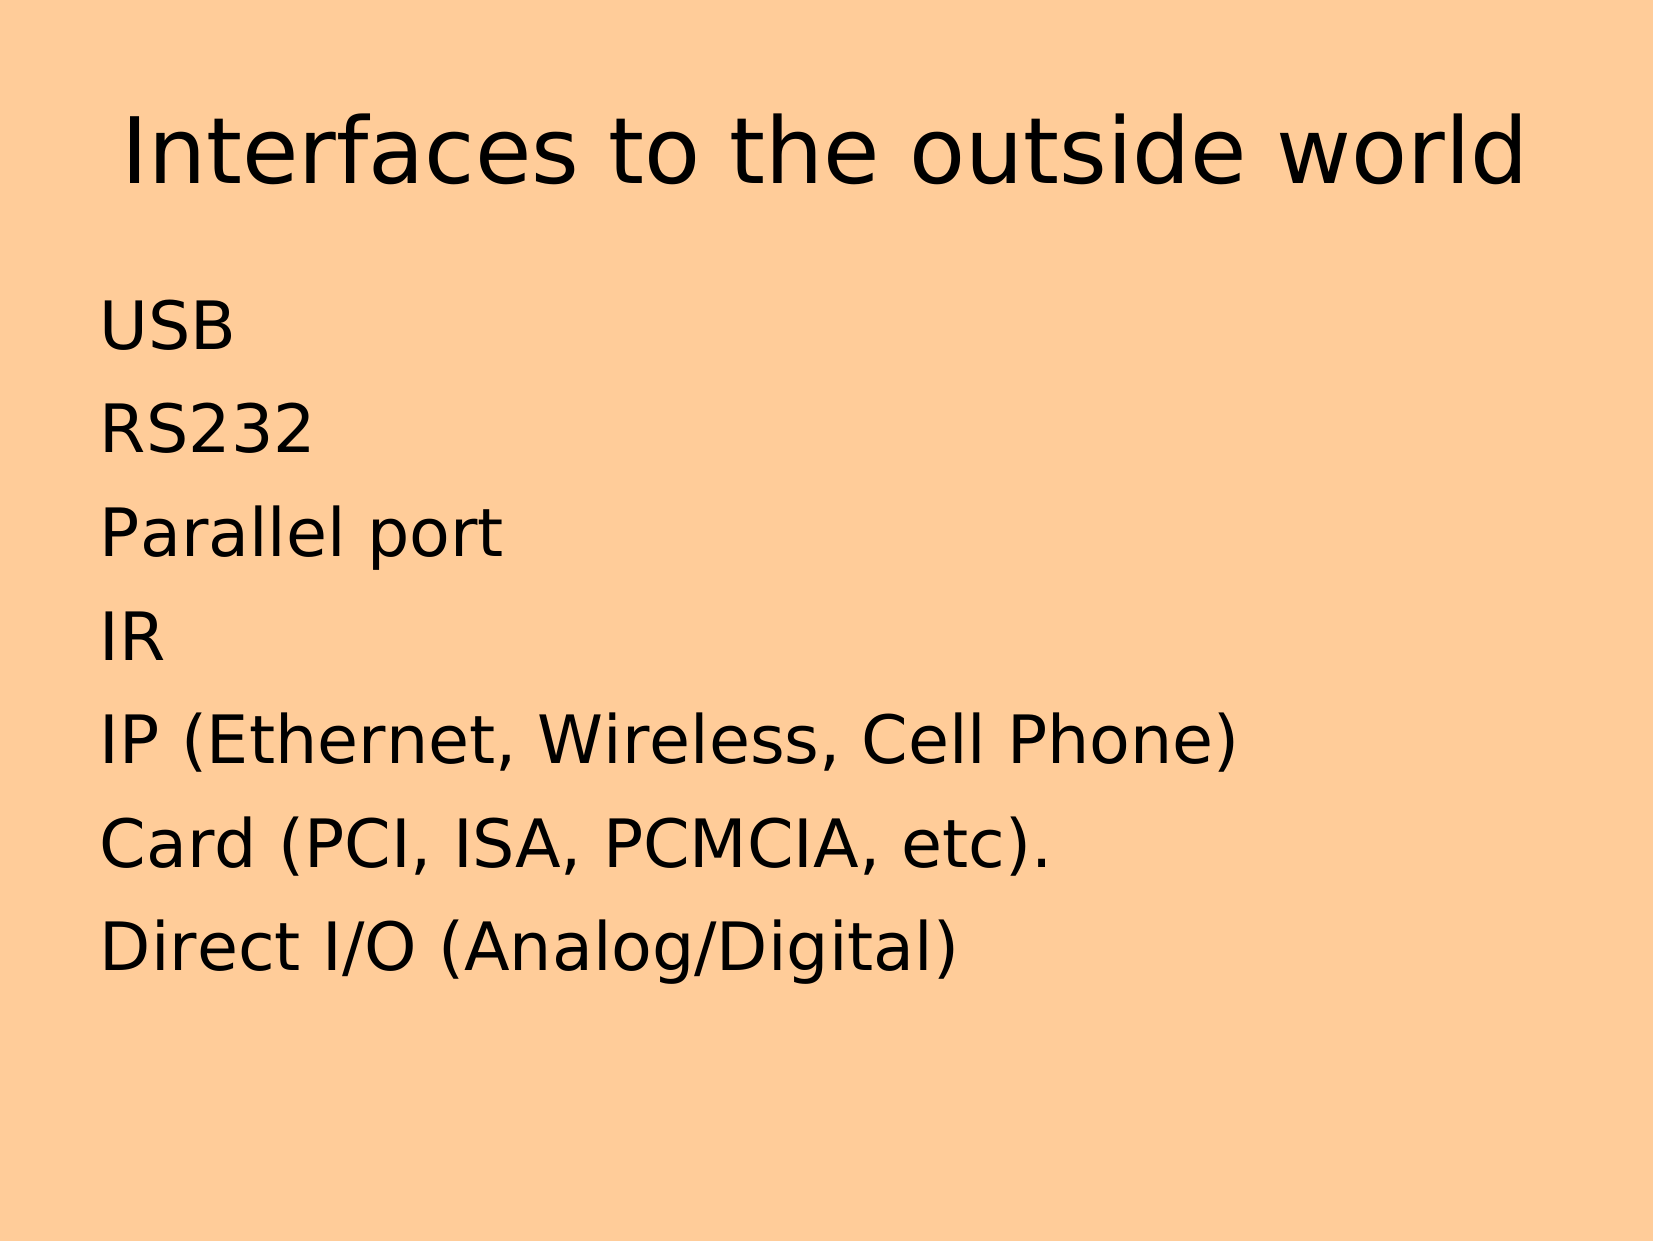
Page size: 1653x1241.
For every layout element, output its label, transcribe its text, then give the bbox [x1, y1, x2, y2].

title Interfaces to the outside world [82, 49, 1570, 257]
list USB RS232 Parallel port IR IP (Ethernet, Wireless, Cell Phone) Card (PCI, ISA, PCMCIA, etc). Direct I/O (Analog/Digital) [82, 290, 1570, 1095]
